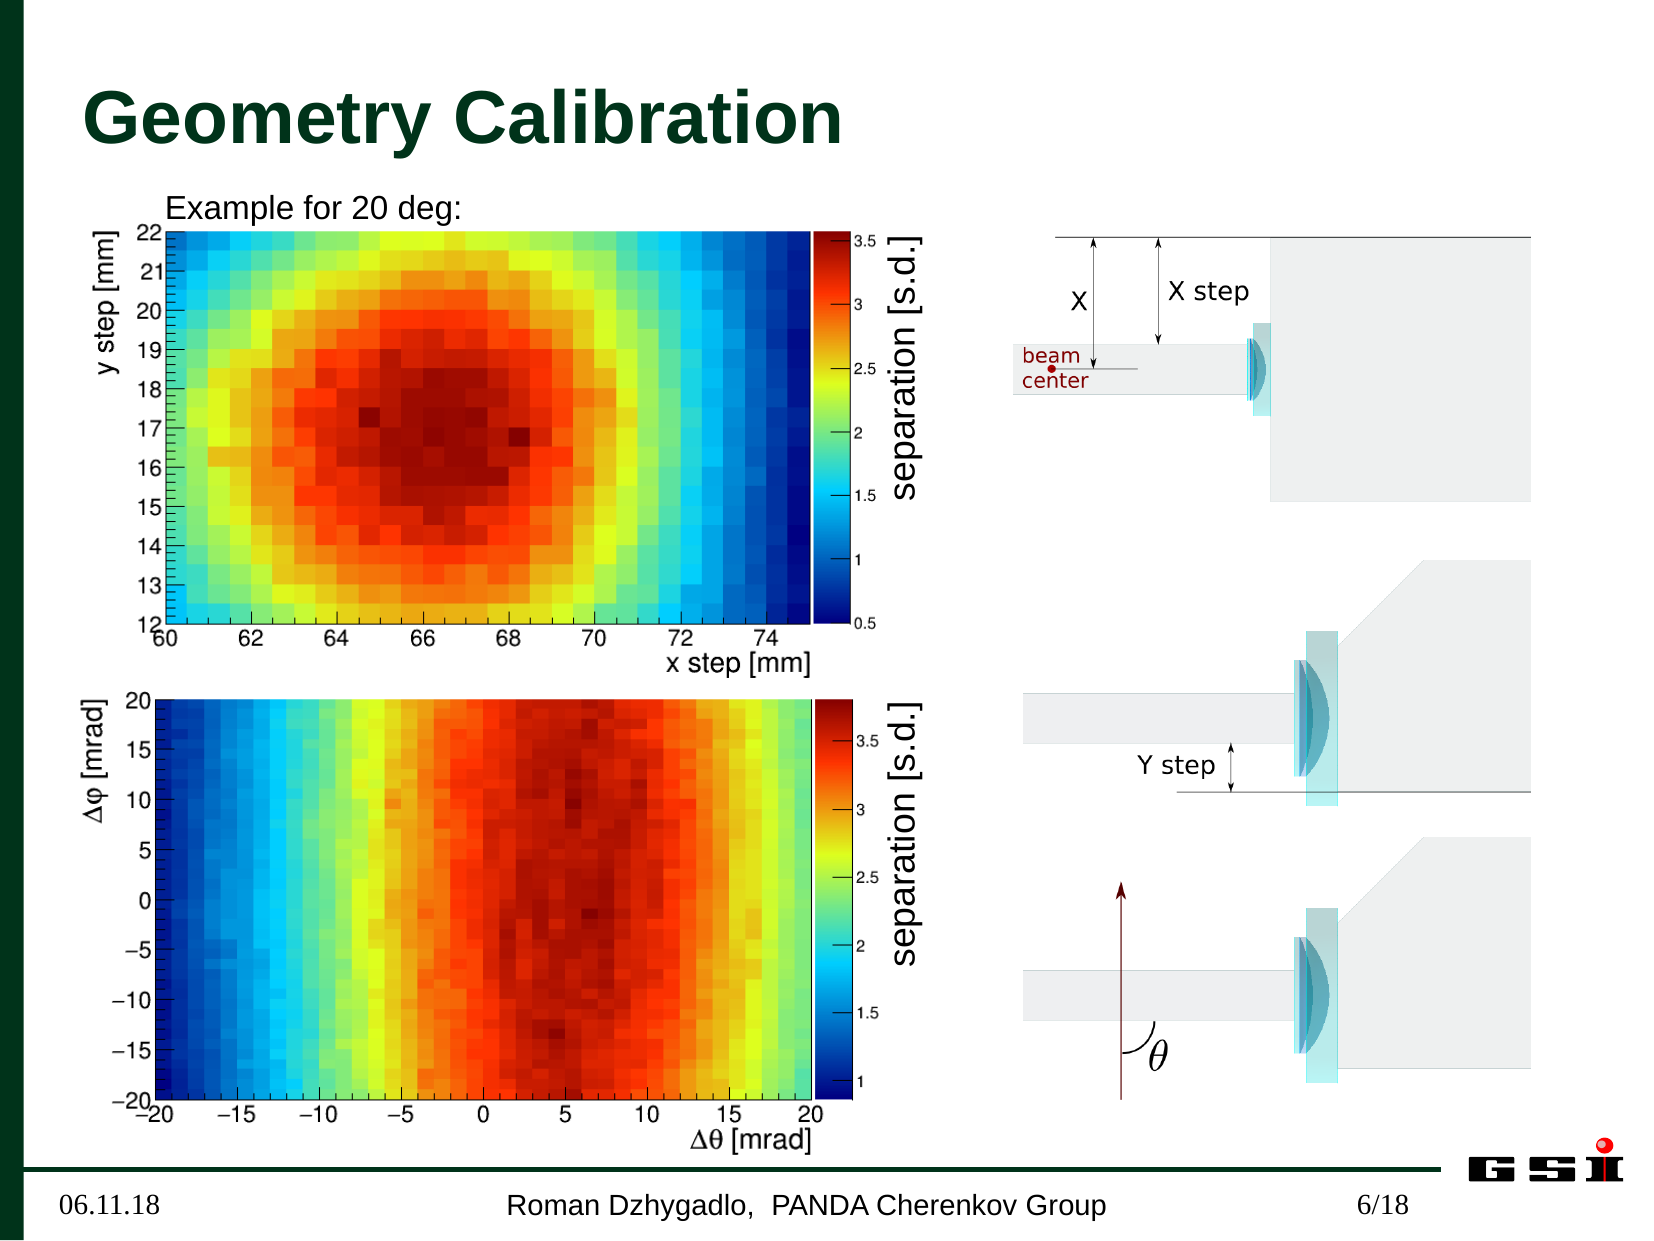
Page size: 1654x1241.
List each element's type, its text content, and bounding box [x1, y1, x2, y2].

title Geometry Calibration [82, 13, 1595, 222]
text_box Example for 20 deg: [150, 182, 541, 235]
picture [73, 181, 893, 1161]
picture [1023, 560, 1626, 1193]
text_box separation [s.d.] [873, 686, 931, 983]
picture [1013, 202, 1531, 525]
text_box separation [s.d.] [873, 219, 931, 516]
